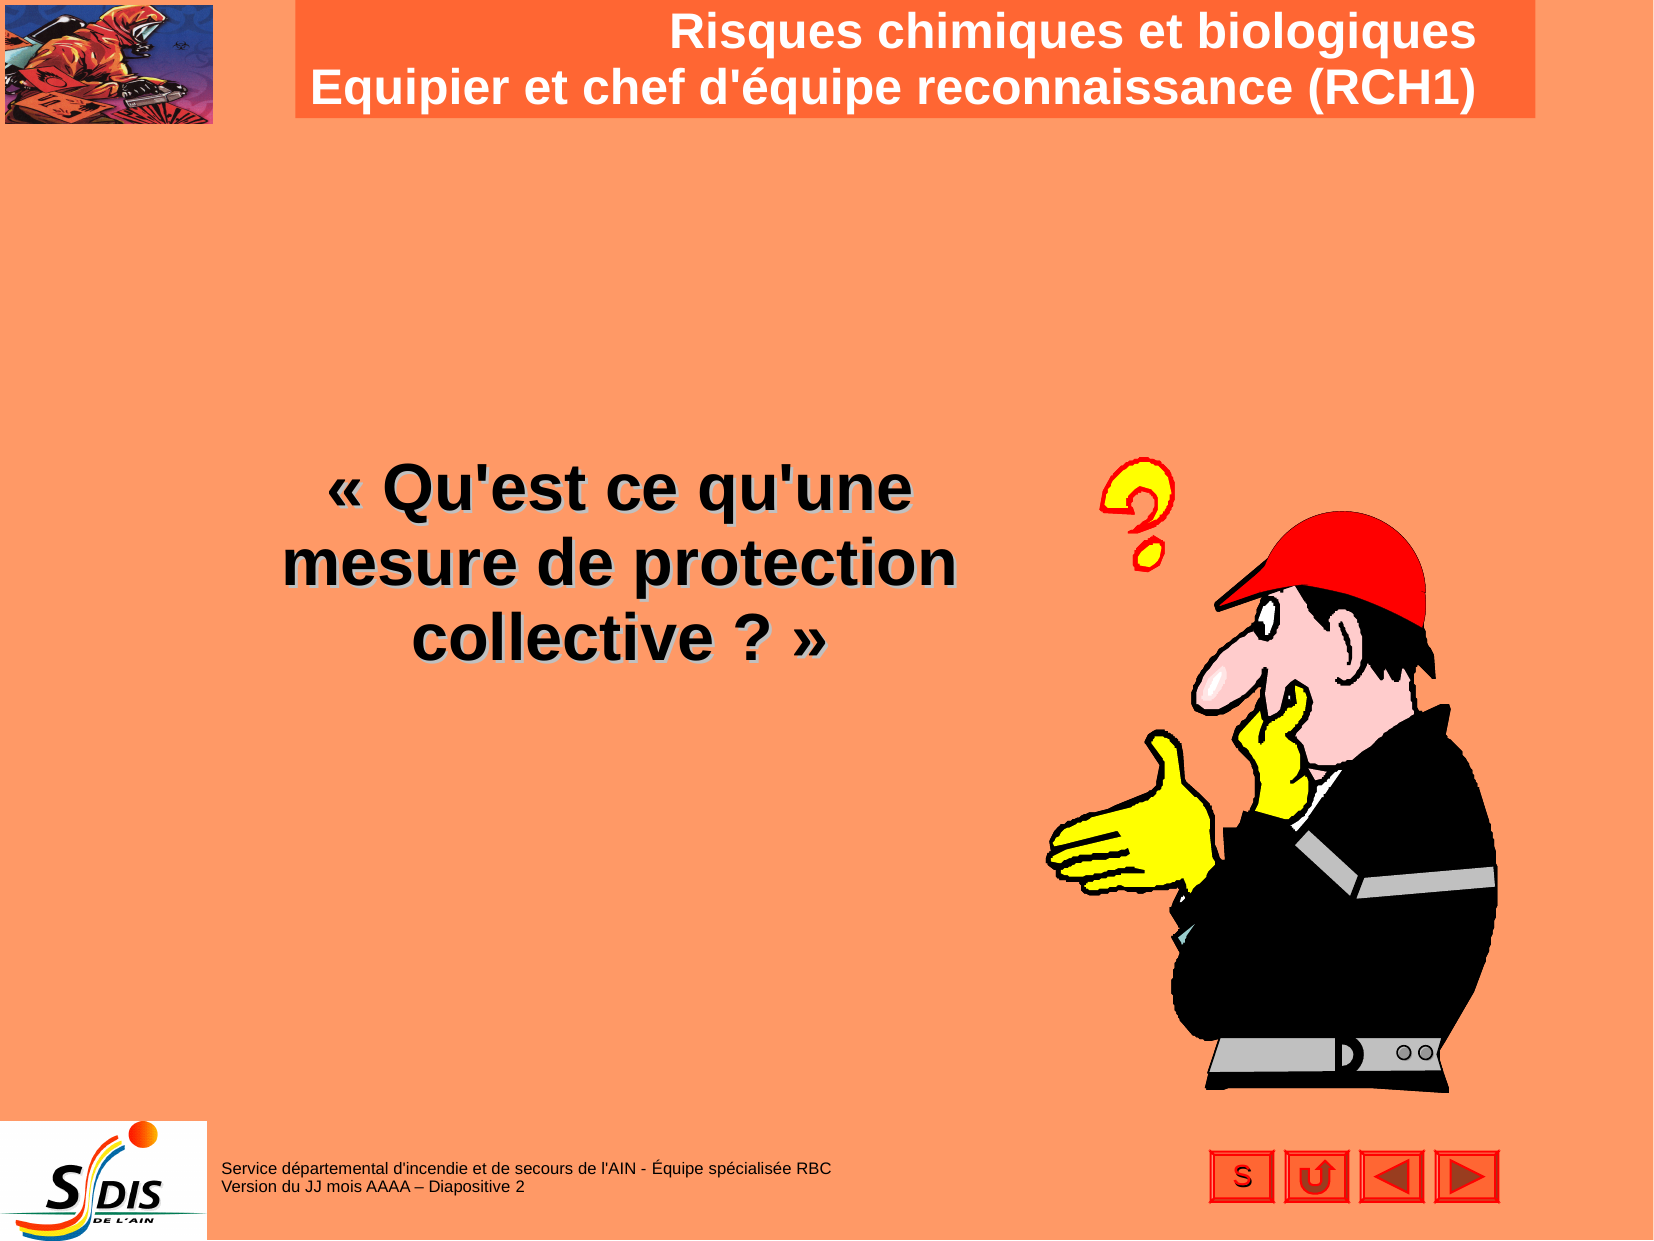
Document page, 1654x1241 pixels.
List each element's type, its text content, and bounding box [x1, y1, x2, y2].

text_box « Qu'est ce qu'une mesure de protection collective ? » [236, 442, 1004, 827]
text_box [1437, 1151, 1499, 1202]
text_box [1362, 1151, 1424, 1202]
picture [1045, 457, 1506, 1093]
picture [5, 5, 213, 124]
text_box [1287, 1151, 1349, 1202]
text_box [1212, 1151, 1274, 1202]
text_box S [1217, 1151, 1267, 1200]
picture [0, 1121, 207, 1241]
